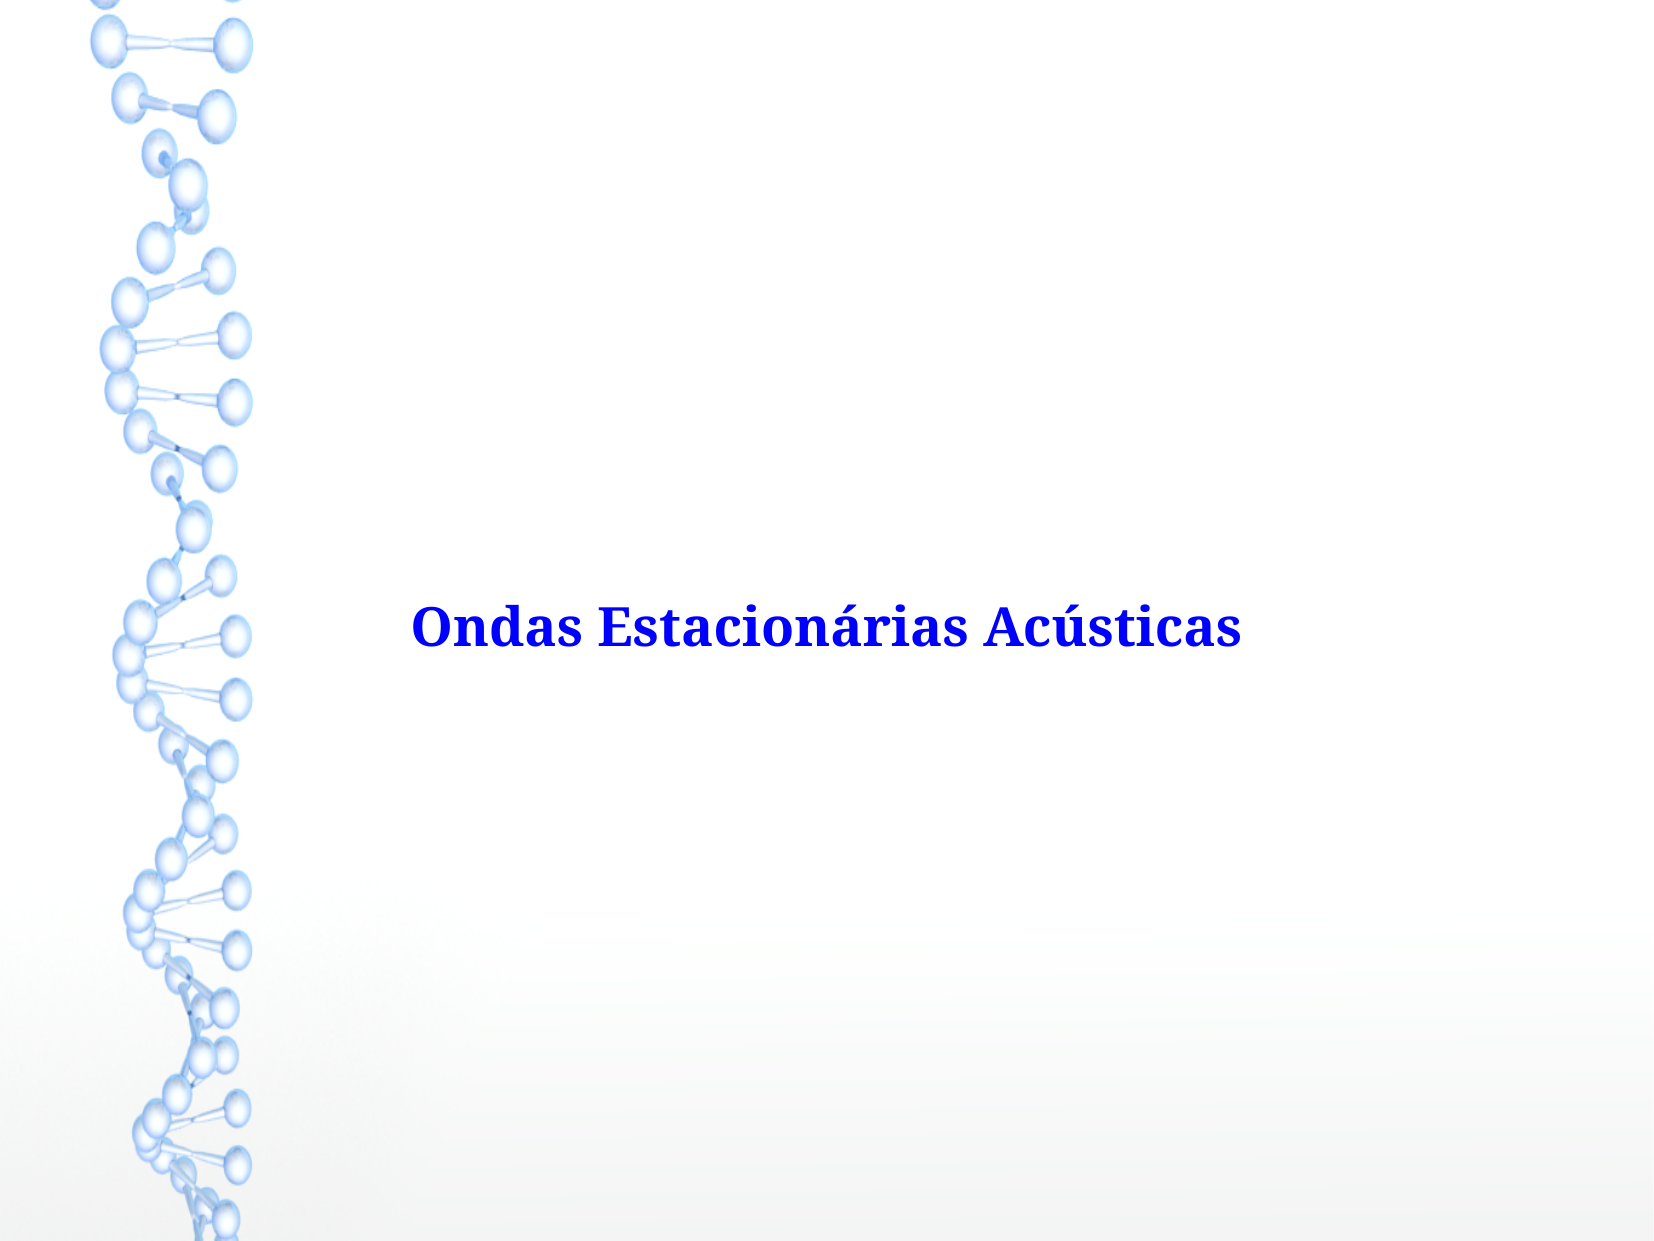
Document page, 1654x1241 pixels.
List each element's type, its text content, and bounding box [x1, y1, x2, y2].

text_box Ondas Estacionárias Acústicas [224, 580, 1430, 660]
picture [0, 0, 1654, 1241]
